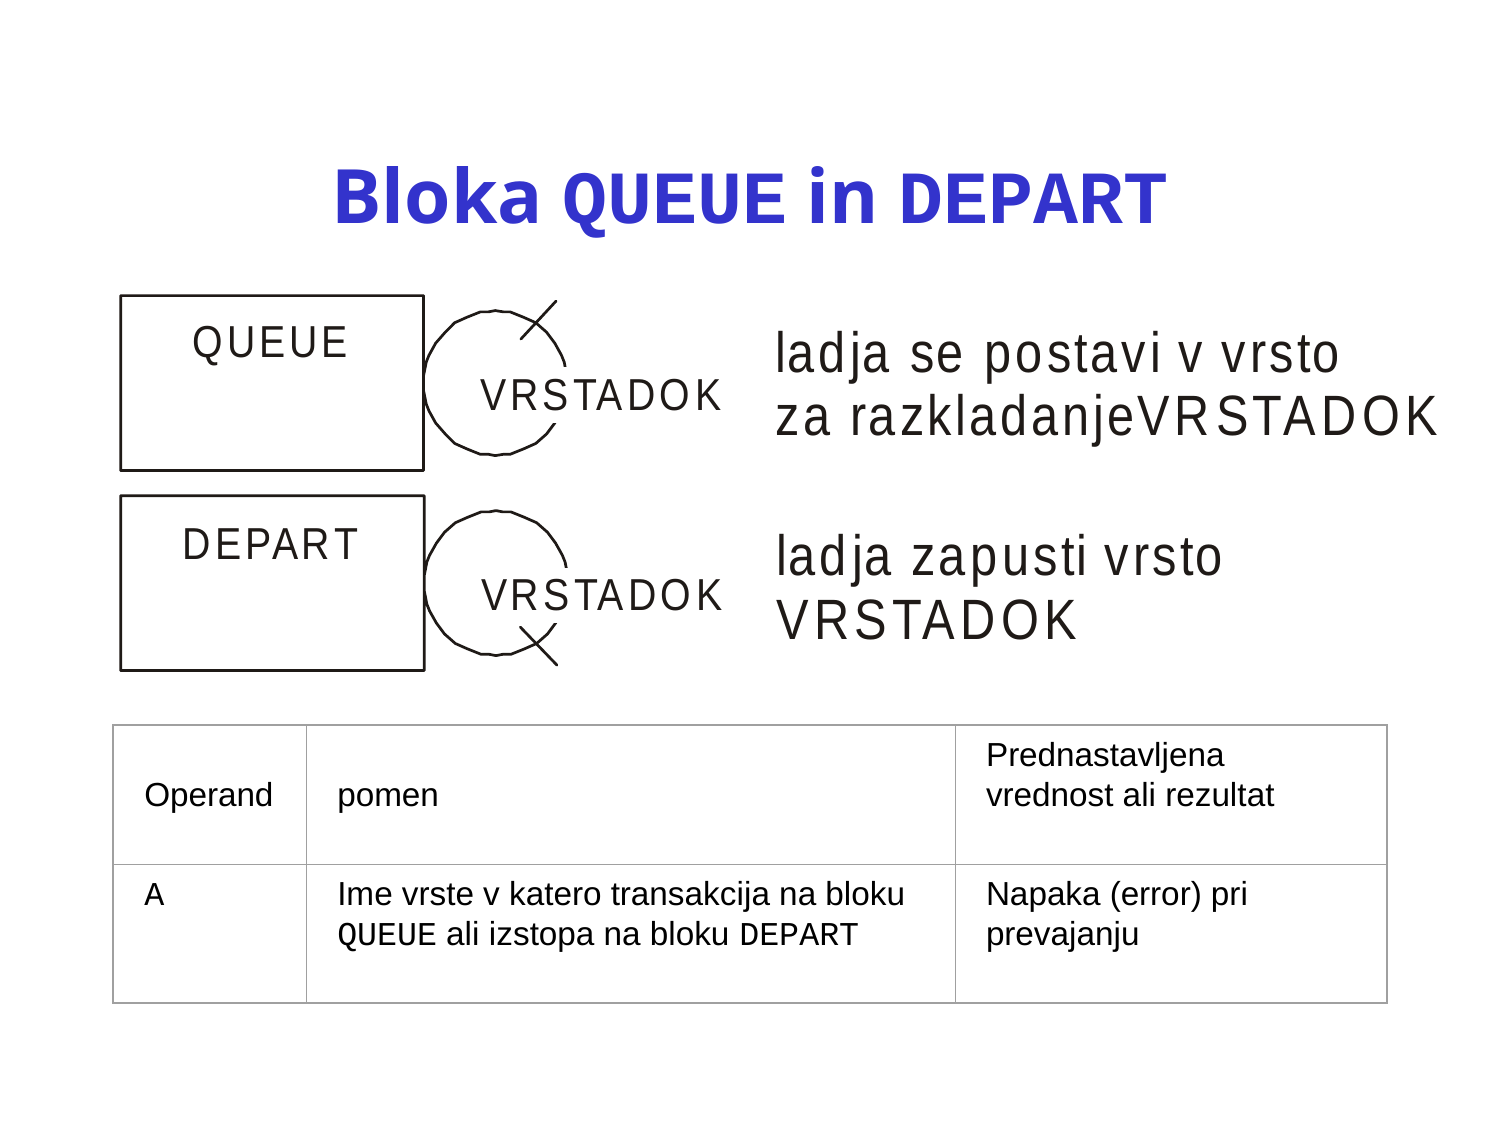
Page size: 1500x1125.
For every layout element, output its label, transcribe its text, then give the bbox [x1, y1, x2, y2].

text_box pomen [322, 726, 940, 864]
title Bloka QUEUE in DEPART [112, 99, 1388, 287]
text_box Ime vrste v katero transakcija na bloku QUEUE ali izstopa na bloku DEPART [322, 865, 940, 1002]
text_box Prednastavljena vrednost ali rezultat [971, 726, 1370, 864]
picture [112, 287, 1450, 479]
picture [112, 487, 1232, 679]
text_box Operand [129, 726, 291, 864]
text_box A [129, 865, 291, 1002]
text_box Napaka (error) pri prevajanju [971, 865, 1370, 1002]
